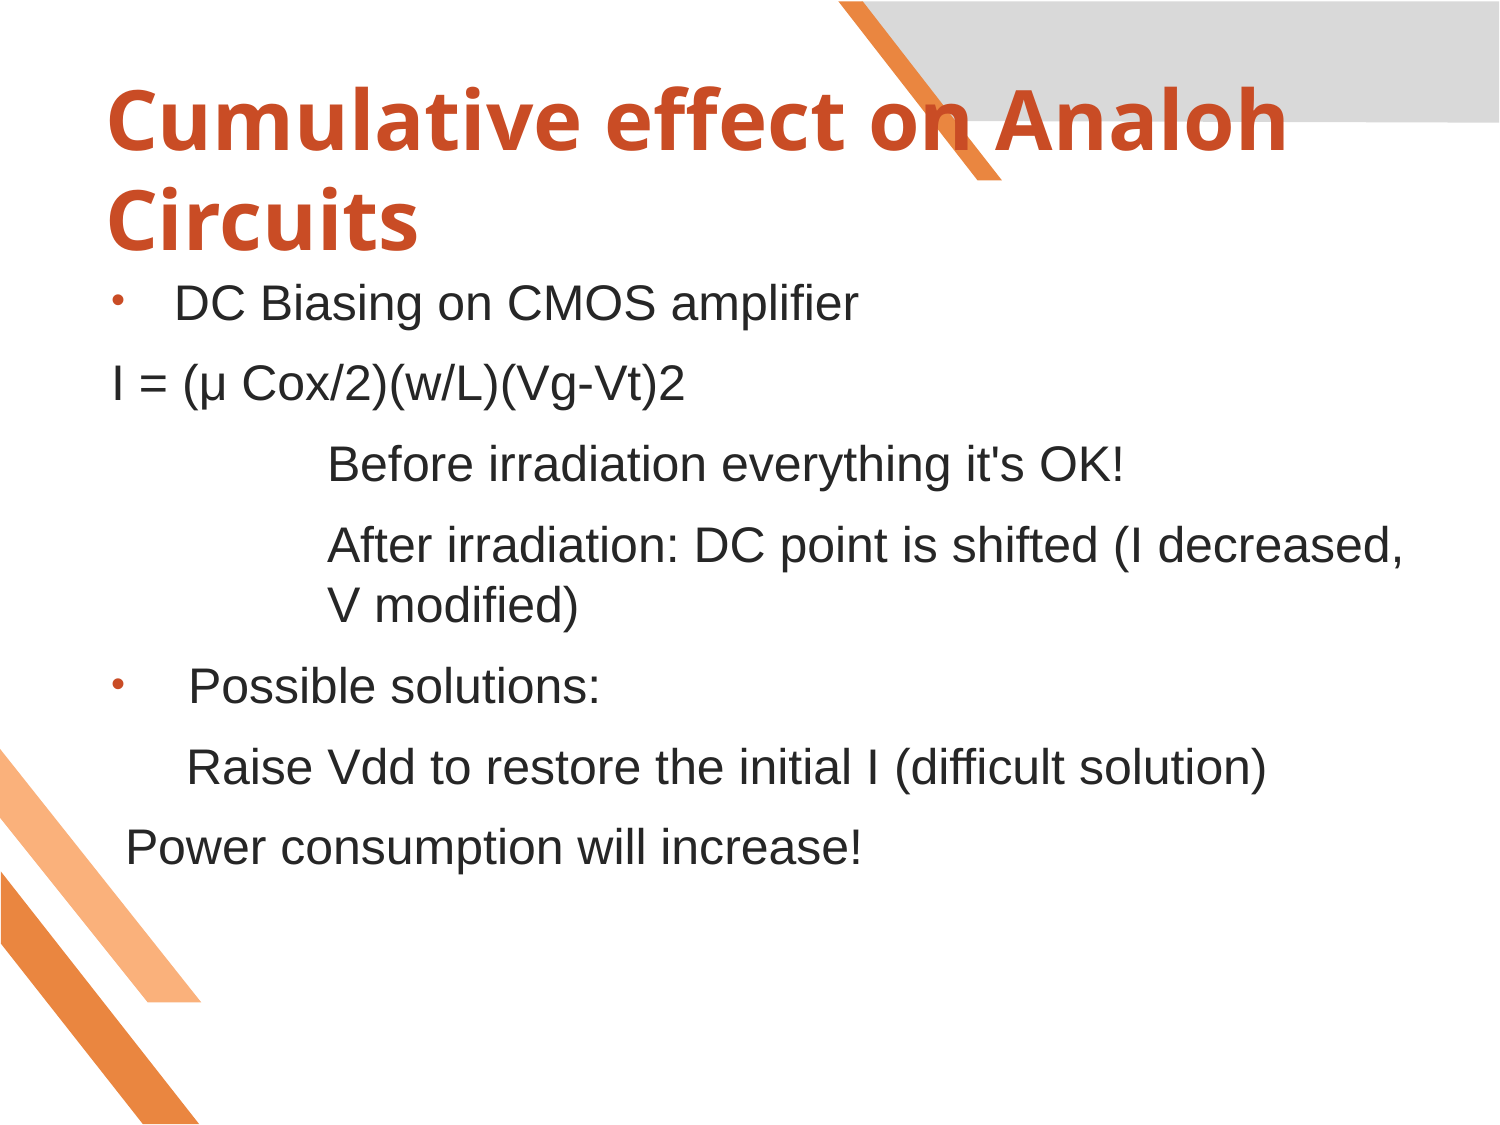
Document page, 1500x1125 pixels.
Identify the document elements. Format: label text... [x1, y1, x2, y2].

title Cumulative effect on Analoh Circuits [75, 59, 1377, 192]
list DC Biasing on CMOS amplifier I = (μ Cox/2)(w/L)(Vg-Vt)2 Before irradiation everything it's OK! After irradiation: DC point is shifted (I decreased, V modified) Possible solutions: Raise Vdd to restore the initial I (difficult solution) Power consumption will increase! [75, 262, 1426, 1013]
